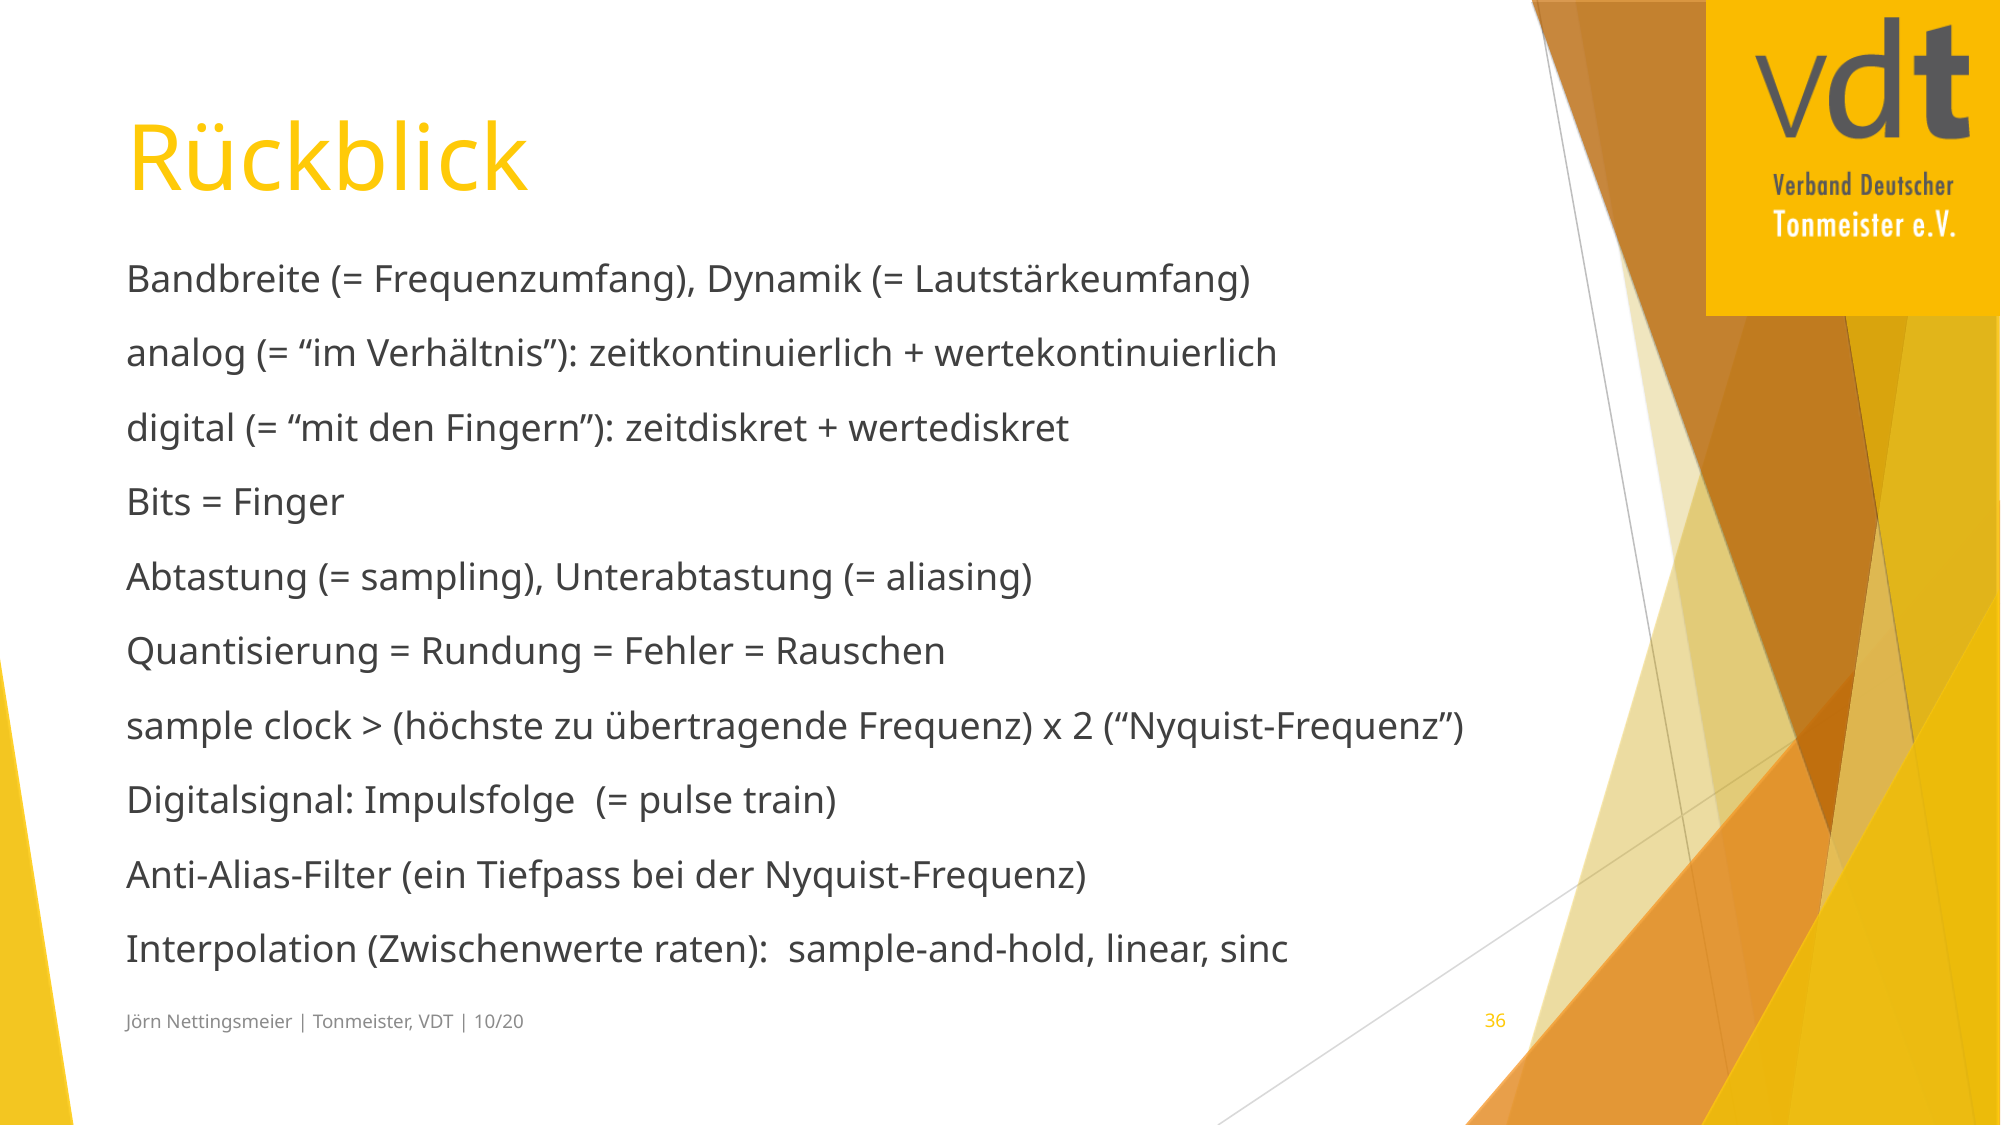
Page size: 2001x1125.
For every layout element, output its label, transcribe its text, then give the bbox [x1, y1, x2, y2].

title Rückblick [111, 79, 1522, 230]
picture [1706, 0, 2000, 316]
text_box Jörn Nettingsmeier | Tonmeister, VDT | 10/20 [111, 991, 1145, 1051]
list Bandbreite (= Frequenzumfang), Dynamik (= Lautstärkeumfang) analog (= “im Verhältnis”): zeitkontinuierlich + wertekontinuierlich digital (= “mit den Fingern”): zeitdiskret + wertediskret Bits = Finger Abtastung (= sampling), Unterabtastung (= aliasing) Quantisierung = Rundung = Fehler = Rauschen sample clock > (höchste zu übertragende Frequenz) x 2 (“Nyquist-Frequenz”) Digitalsignal: Impulsfolge (= pulse train) Anti-Alias-Filter (ein Tiefpass bei der Nyquist-Frequenz) Interpolation (Zwischenwerte raten): sample-and-hold, linear, sinc [111, 365, 1613, 860]
slide_number <number> [1409, 991, 1522, 1051]
